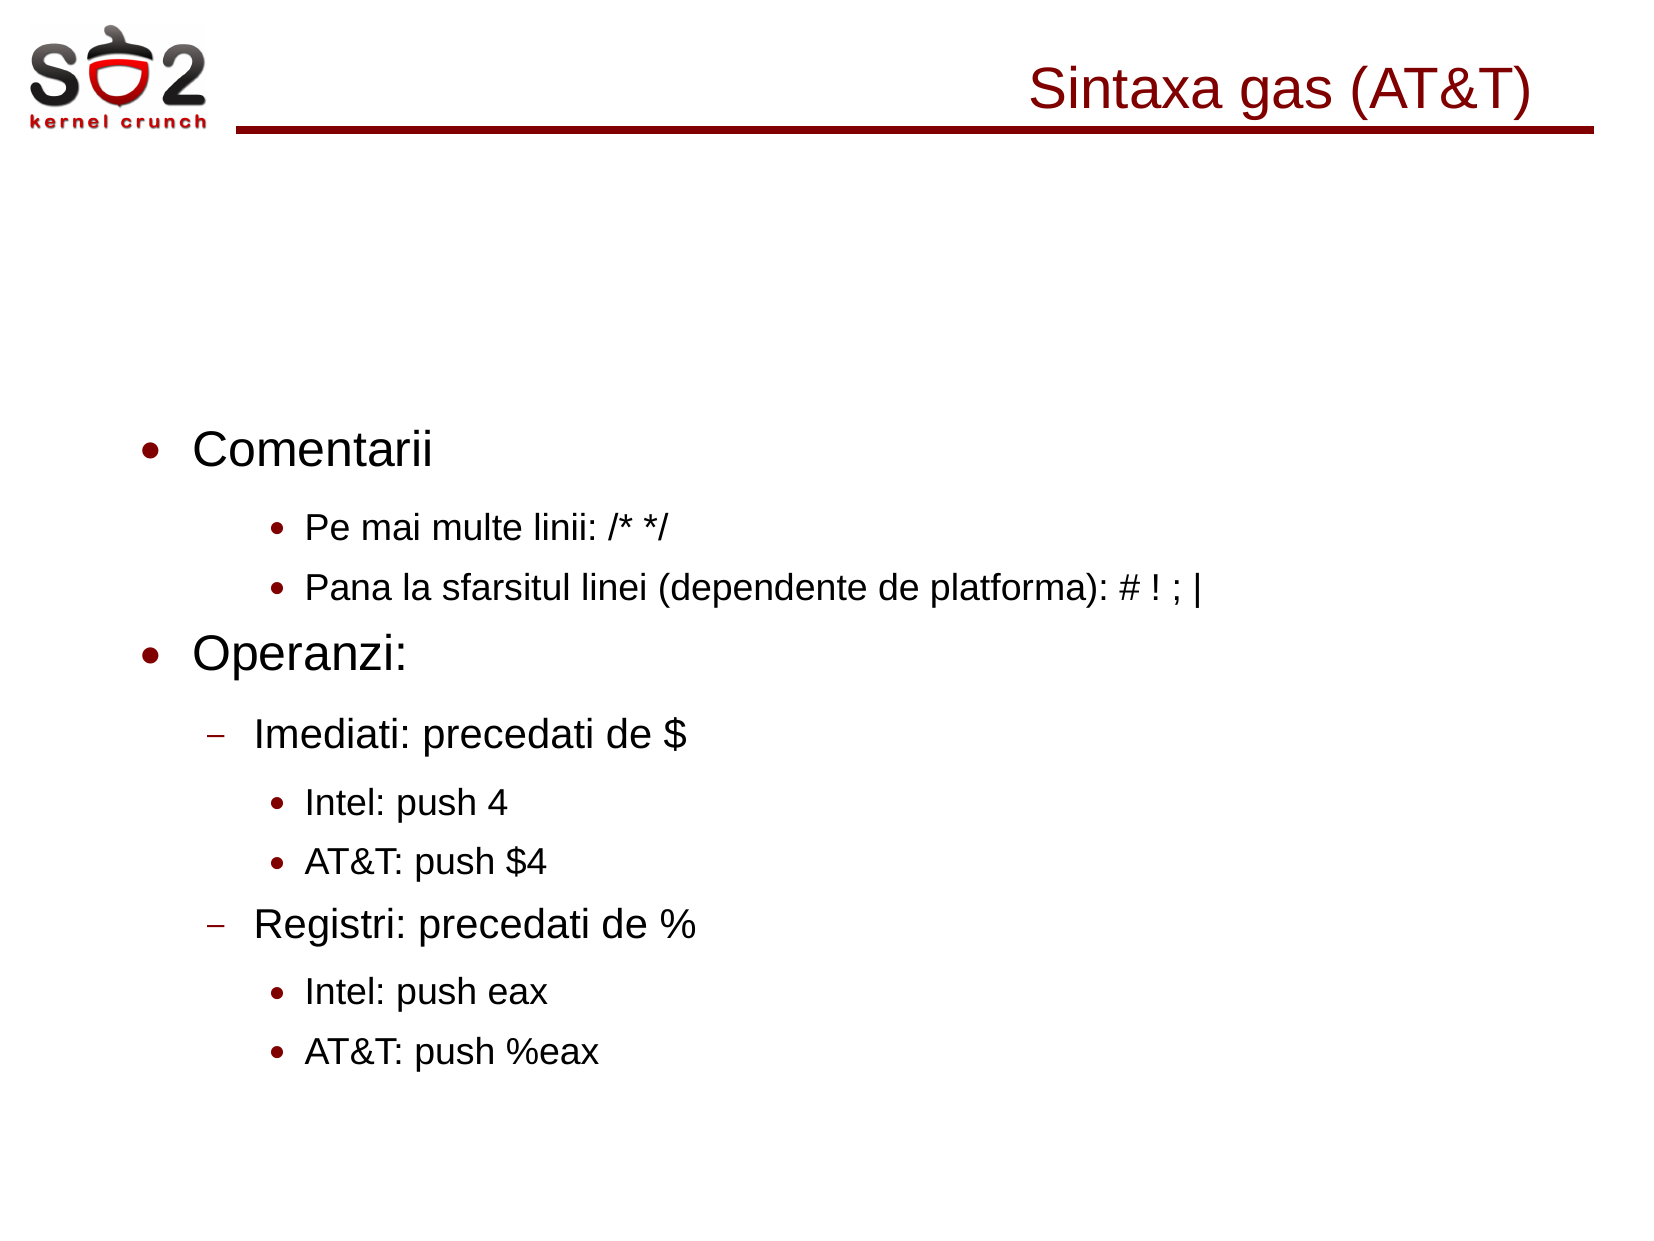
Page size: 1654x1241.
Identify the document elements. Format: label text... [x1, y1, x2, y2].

list Comentarii Pe mai multe linii: /* */ Pana la sfarsitul linei (dependente de platforma): # ! ; | Operanzi: Imediati: precedati de $ Intel: push 4 AT&T: push $4 Registri: precedati de % Intel: push eax AT&T: push %eax [121, 298, 1534, 1195]
picture [29, 23, 121, 130]
title Sintaxa gas (AT&T) [121, 0, 1534, 178]
